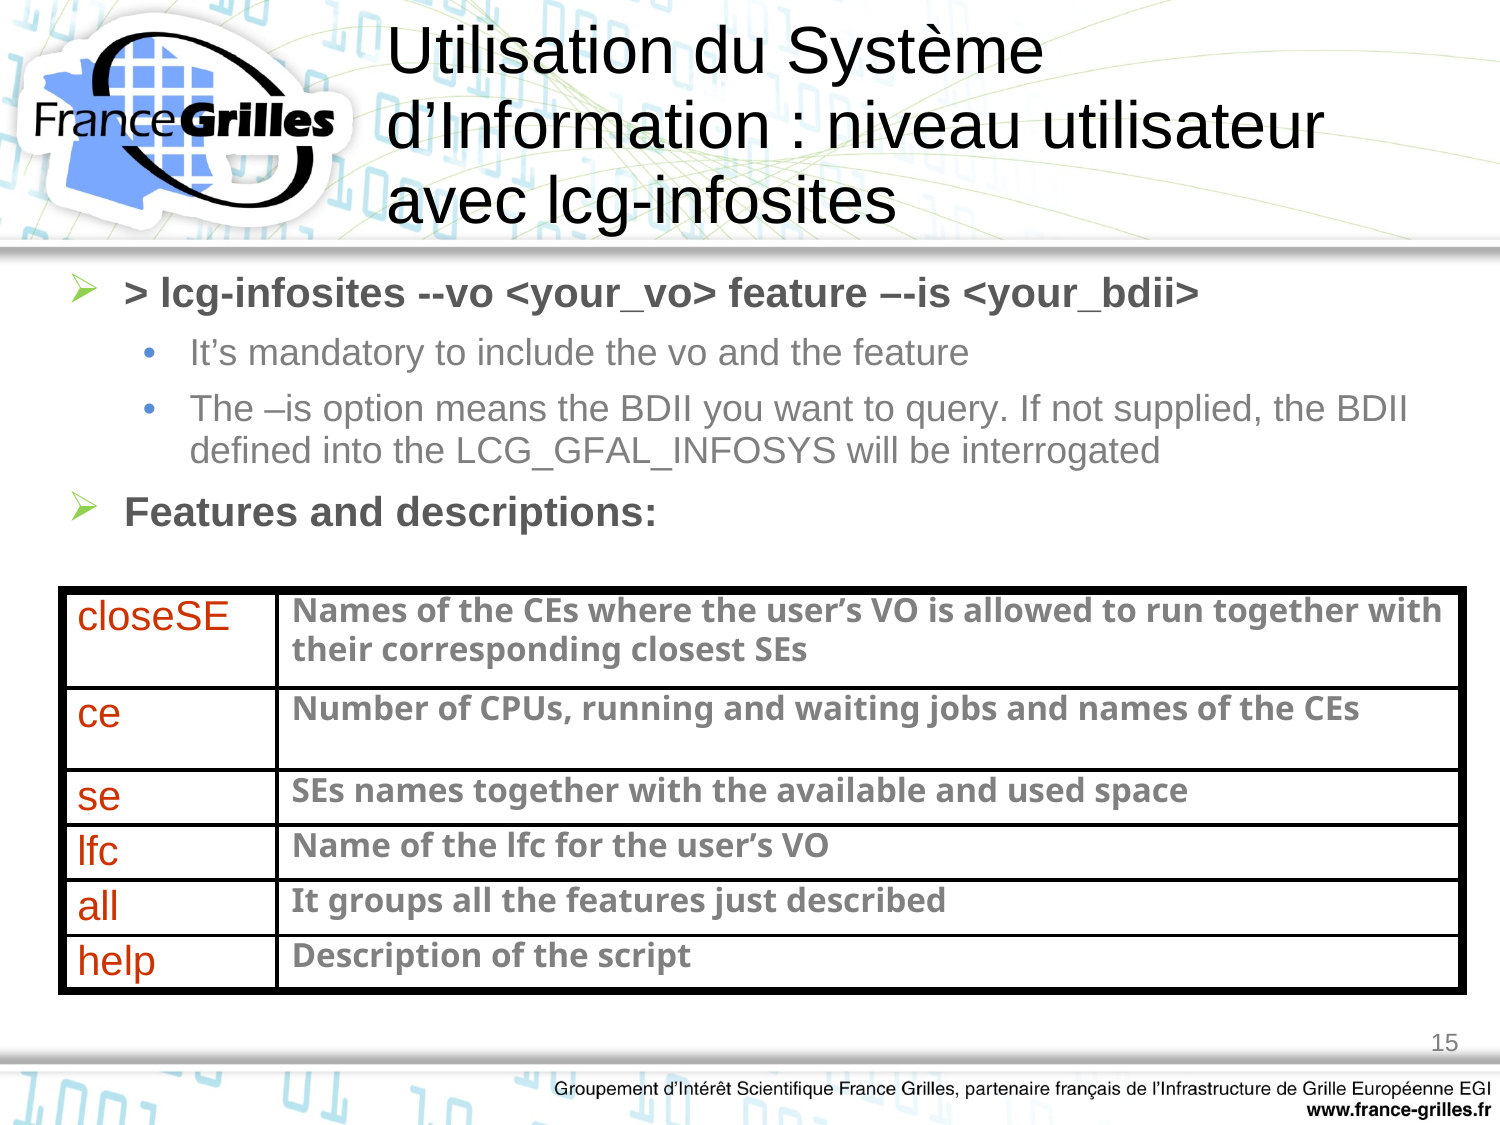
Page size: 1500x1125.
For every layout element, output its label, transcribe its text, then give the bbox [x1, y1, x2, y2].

table_cell help [67, 937, 275, 987]
table_header Names of the CEs where the user’s VO is allowed to run together with their corresponding closest SEs [279, 595, 1458, 686]
table_cell se [67, 772, 275, 823]
table_header closeSE [67, 595, 275, 686]
table_cell Description of the script [279, 937, 1458, 987]
title Utilisation du Système d’Information : niveau utilisateur avec lcg-infosites [372, 0, 1459, 258]
table_cell lfc [67, 827, 275, 878]
table_cell SEs names together with the available and used space [279, 772, 1458, 823]
table_cell Number of CPUs, running and waiting jobs and names of the CEs [279, 690, 1458, 768]
picture [0, 0, 1500, 1125]
table_cell Name of the lfc for the user’s VO [279, 827, 1458, 878]
table_cell all [67, 882, 275, 934]
list > lcg-infosites --vo <your_vo> feature –-is <your_bdii> It’s mandatory to include the vo and the feature The –is option means the BDII you want to query. If not supplied, the BDII defined into the LCG_GFAL_INFOSYS will be interrogated Features and descriptions: [53, 262, 1459, 1024]
table_cell ce [67, 690, 275, 768]
table_cell It groups all the features just described [279, 882, 1458, 934]
